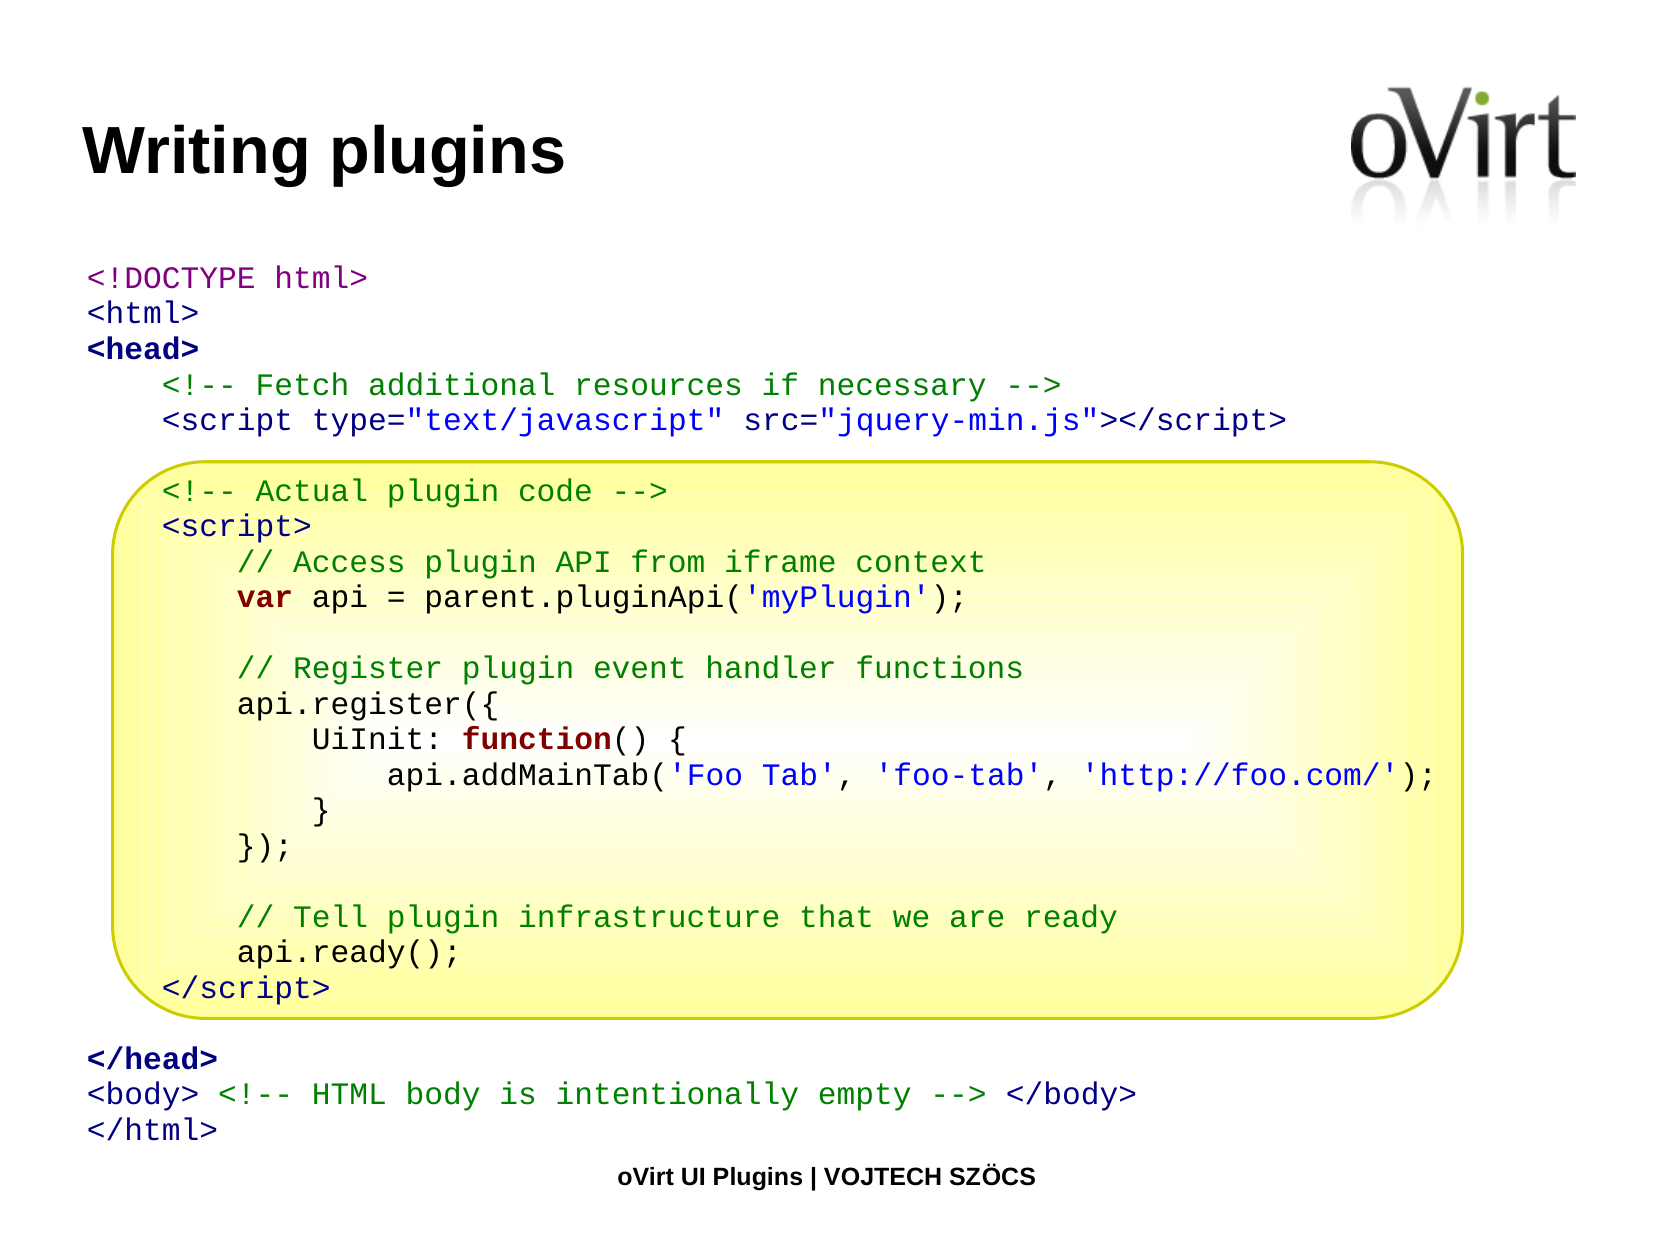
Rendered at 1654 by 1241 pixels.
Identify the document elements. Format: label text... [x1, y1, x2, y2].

title Writing plugins [82, 37, 1303, 226]
list <!DOCTYPE html> <html> <head> <!-- Fetch additional resources if necessary --> <script type="text/javascript" src="jquery-min.js"></script> <!-- Actual plugin code --> <script> // Access plugin API from iframe context var api = parent.pluginApi('myPlugin'); // Register plugin event handler functions api.register({ UiInit: function() { api.addMainTab('Foo Tab', 'foo-tab', 'http://foo.com/'); } }); // Tell plugin infrastructure that we are ready api.ready(); </script> </head> <body> <!-- HTML body is intentionally empty --> </body> </html> [86, 262, 1576, 1150]
picture [1351, 79, 1576, 228]
